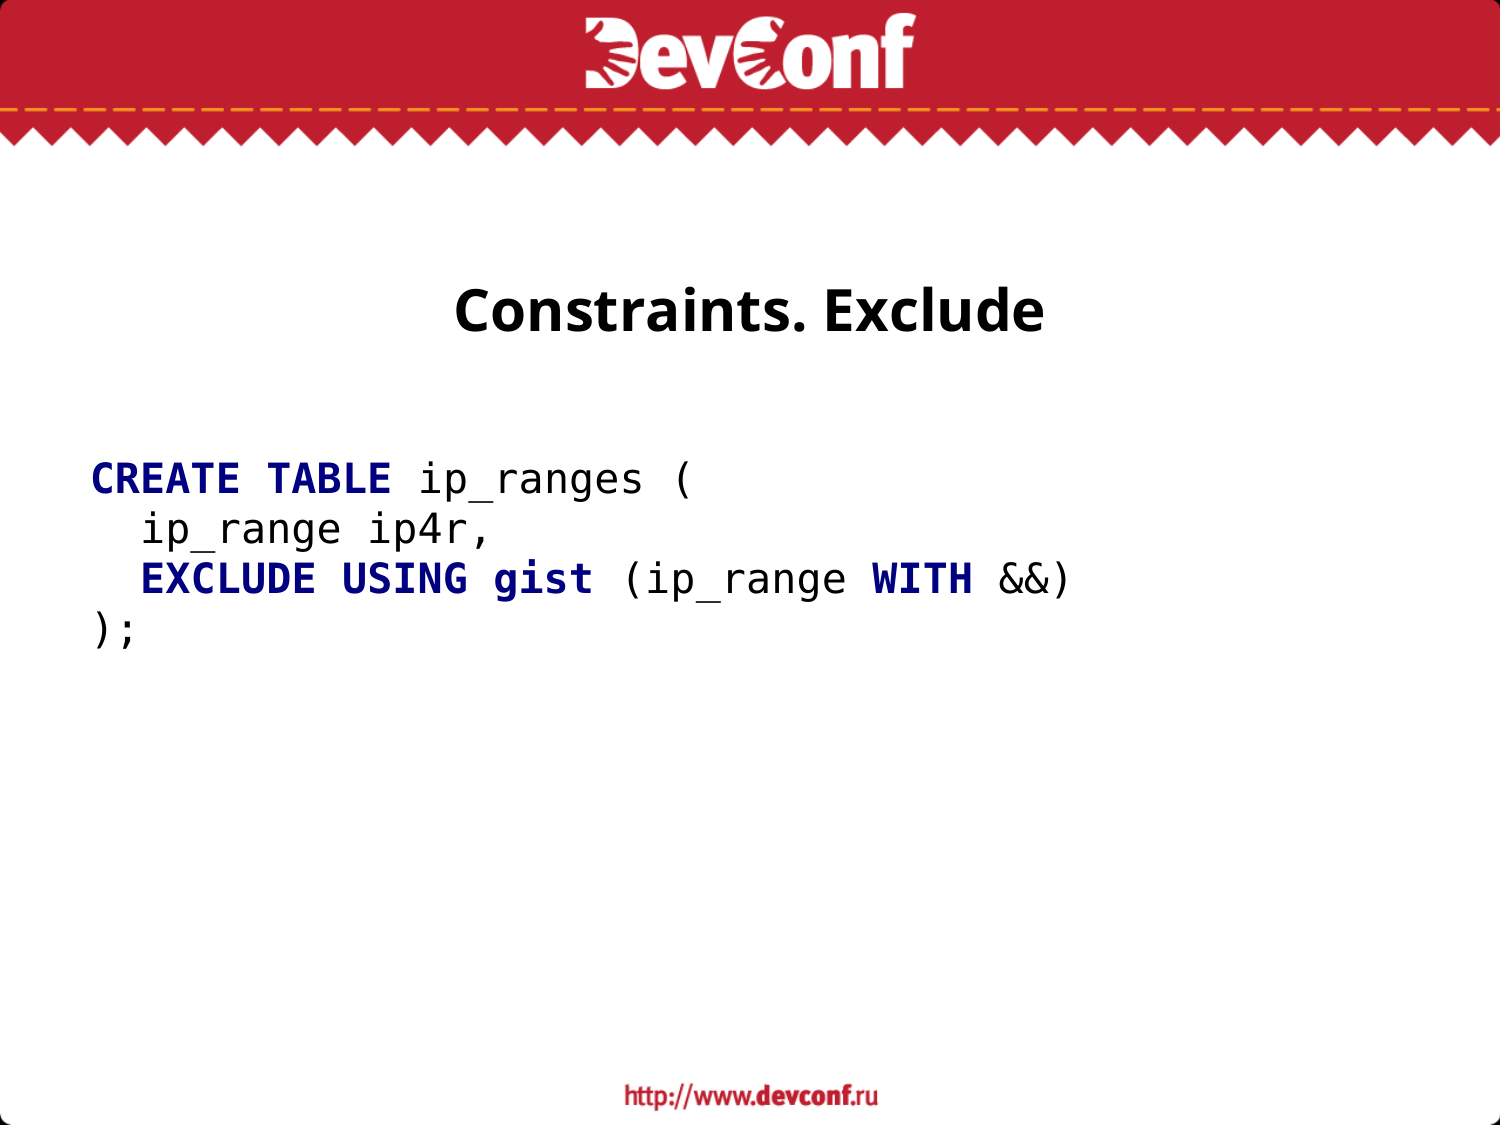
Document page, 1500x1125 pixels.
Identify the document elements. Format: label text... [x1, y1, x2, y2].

list CREATE TABLE ip_ranges ( ip_range ip4r, EXCLUDE USING gist (ip_range WITH &&) ); [75, 444, 1426, 965]
picture [0, 0, 1500, 1125]
title Constraints. Exclude [75, 219, 1426, 398]
